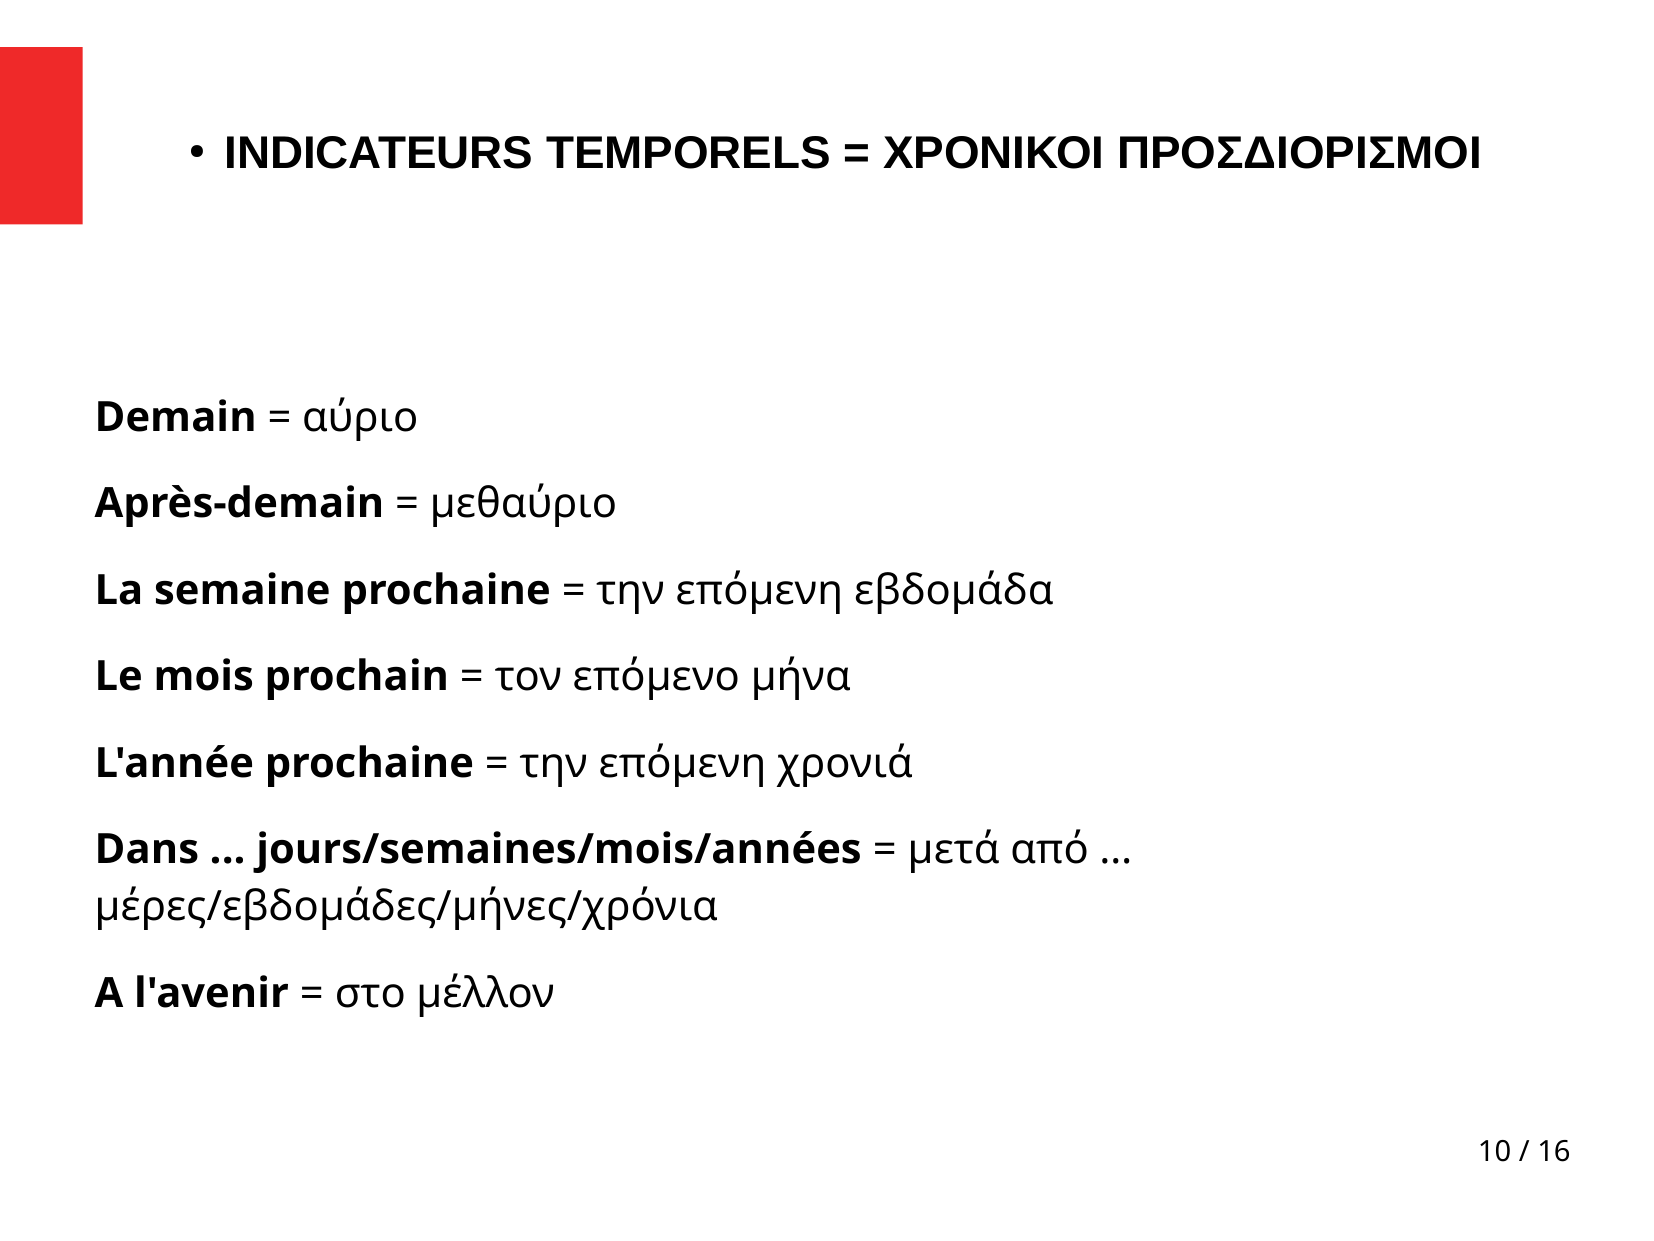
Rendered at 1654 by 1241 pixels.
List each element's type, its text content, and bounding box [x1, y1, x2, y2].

list Demain = αύριο Après-demain = μεθαύριο La semaine prochaine = την επόμενη εβδομάδα Le mois prochain = τον επόμενο μήνα L'année prochaine = την επόμενη χρονιά Dans ... jours/semaines/mois/années = μετά από … μέρες/εβδομάδες/μήνες/χρόνια A l'avenir = στο μέλλον [94, 284, 1524, 1099]
title INDICATEURS TEMPORELS = ΧΡΟΝΙΚΟΙ ΠΡΟΣΔΙΟΡΙΣΜΟΙ [118, 49, 1571, 257]
